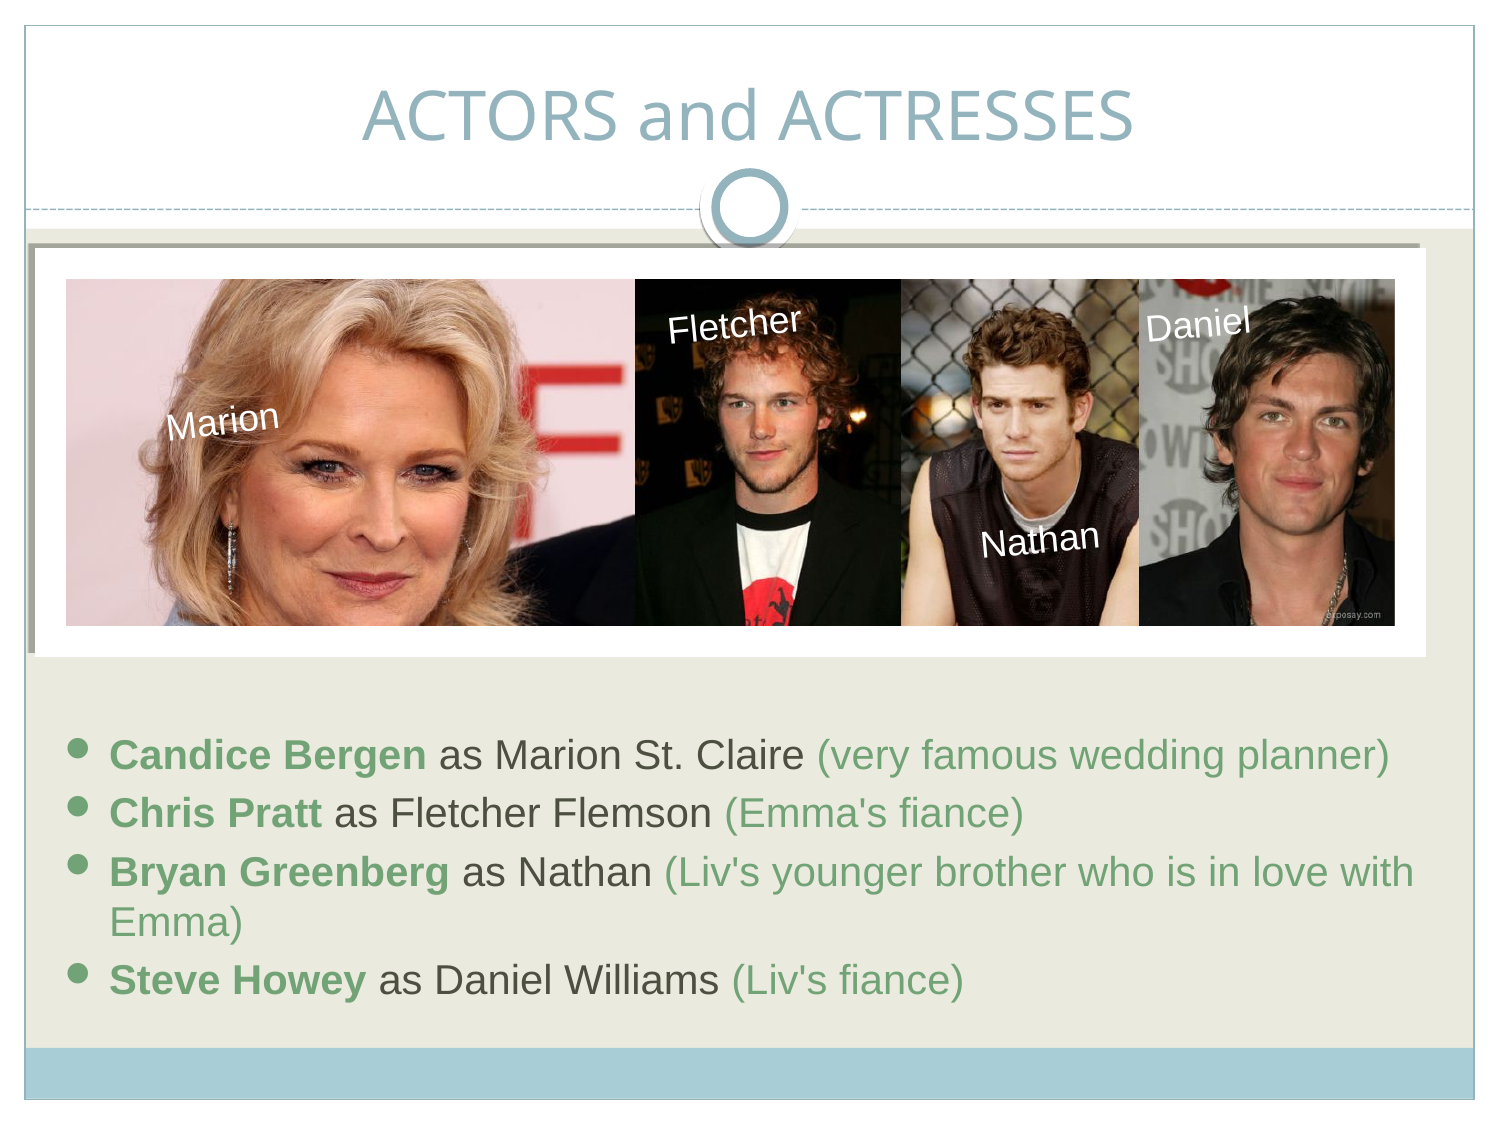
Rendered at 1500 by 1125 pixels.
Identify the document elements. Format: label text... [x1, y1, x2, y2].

text_box Daniel [1127, 278, 1357, 359]
picture [65, 278, 1395, 626]
text_box Nathan [962, 498, 1157, 576]
text_box Fletcher [649, 280, 867, 361]
text_box Marion [147, 361, 460, 459]
title ACTORS and ACTRESSES [49, 37, 1450, 162]
list Candice Bergen as Marion St. Claire (very famous wedding planner) Chris Pratt as Fletcher Flemson (Emma's fiance) Bryan Greenberg as Nathan (Liv's younger brother who is in love with Emma) Steve Howey as Daniel Williams (Liv's fiance) [49, 250, 1445, 1001]
